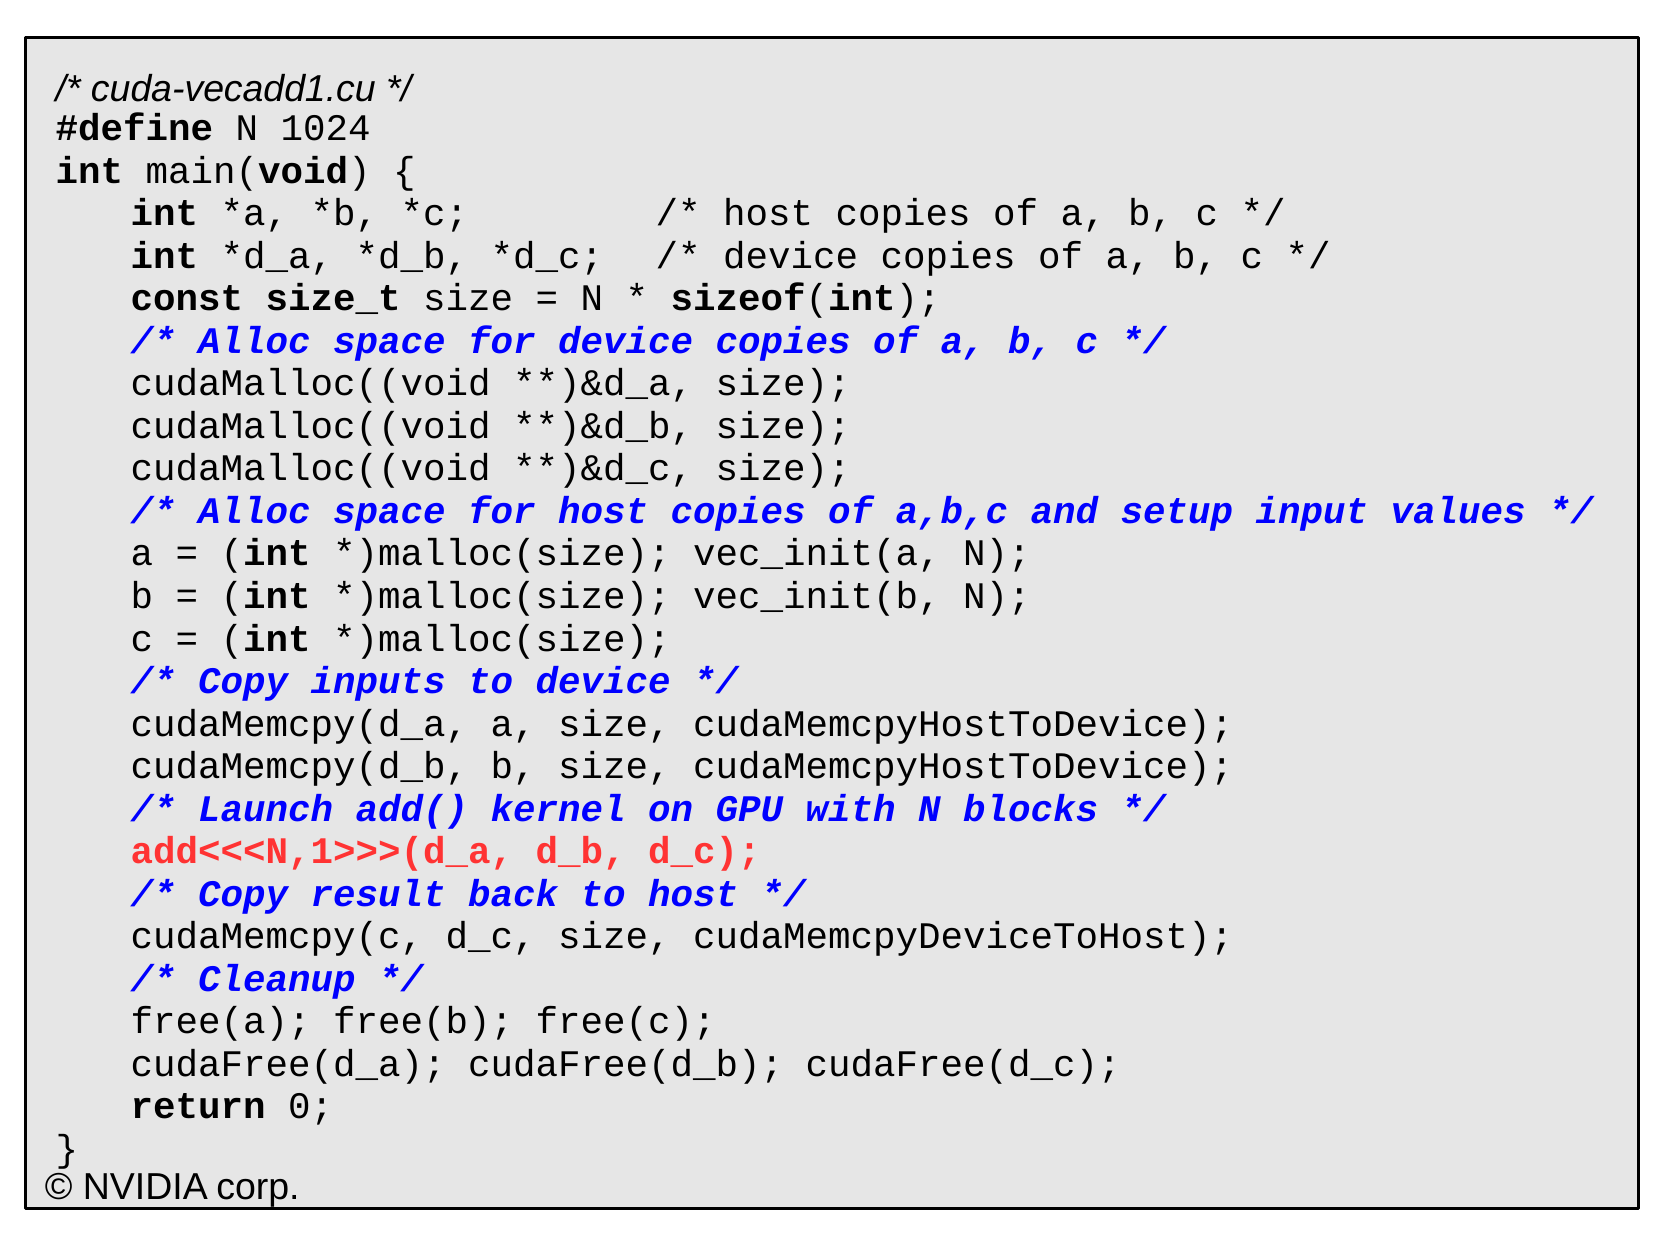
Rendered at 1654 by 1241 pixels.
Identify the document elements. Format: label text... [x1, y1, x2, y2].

text_box © NVIDIA corp. [30, 1158, 331, 1216]
text_box /* cuda-vecadd1.cu */ #define N 1024 int main(void) { int *a, *b, *c; /* host copies of a, b, c */ int *d_a, *d_b, *d_c; /* device copies of a, b, c */ const size_t size = N * sizeof(int); /* Alloc space for device copies of a, b, c */ cudaMalloc((void **)&d_a, size); cudaMalloc((void **)&d_b, size); cudaMalloc((void **)&d_c, size); /* Alloc space for host copies of a,b,c and setup input values */ a = (int *)malloc(size); vec_init(a, N); b = (int *)malloc(size); vec_init(b, N); c = (int *)malloc(size); /* Copy inputs to device */ cudaMemcpy(d_a, a, size, cudaMemcpyHostToDevice); cudaMemcpy(d_b, b, size, cudaMemcpyHostToDevice); /* Launch add() kernel on GPU with N blocks */ add<<<N,1>>>(d_a, d_b, d_c); /* Copy result back to host */ cudaMemcpy(c, d_c, size, cudaMemcpyDeviceToHost); /* Cleanup */ free(a); free(b); free(c); cudaFree(d_a); cudaFree(d_b); cudaFree(d_c); return 0; } [25, 37, 1639, 1209]
